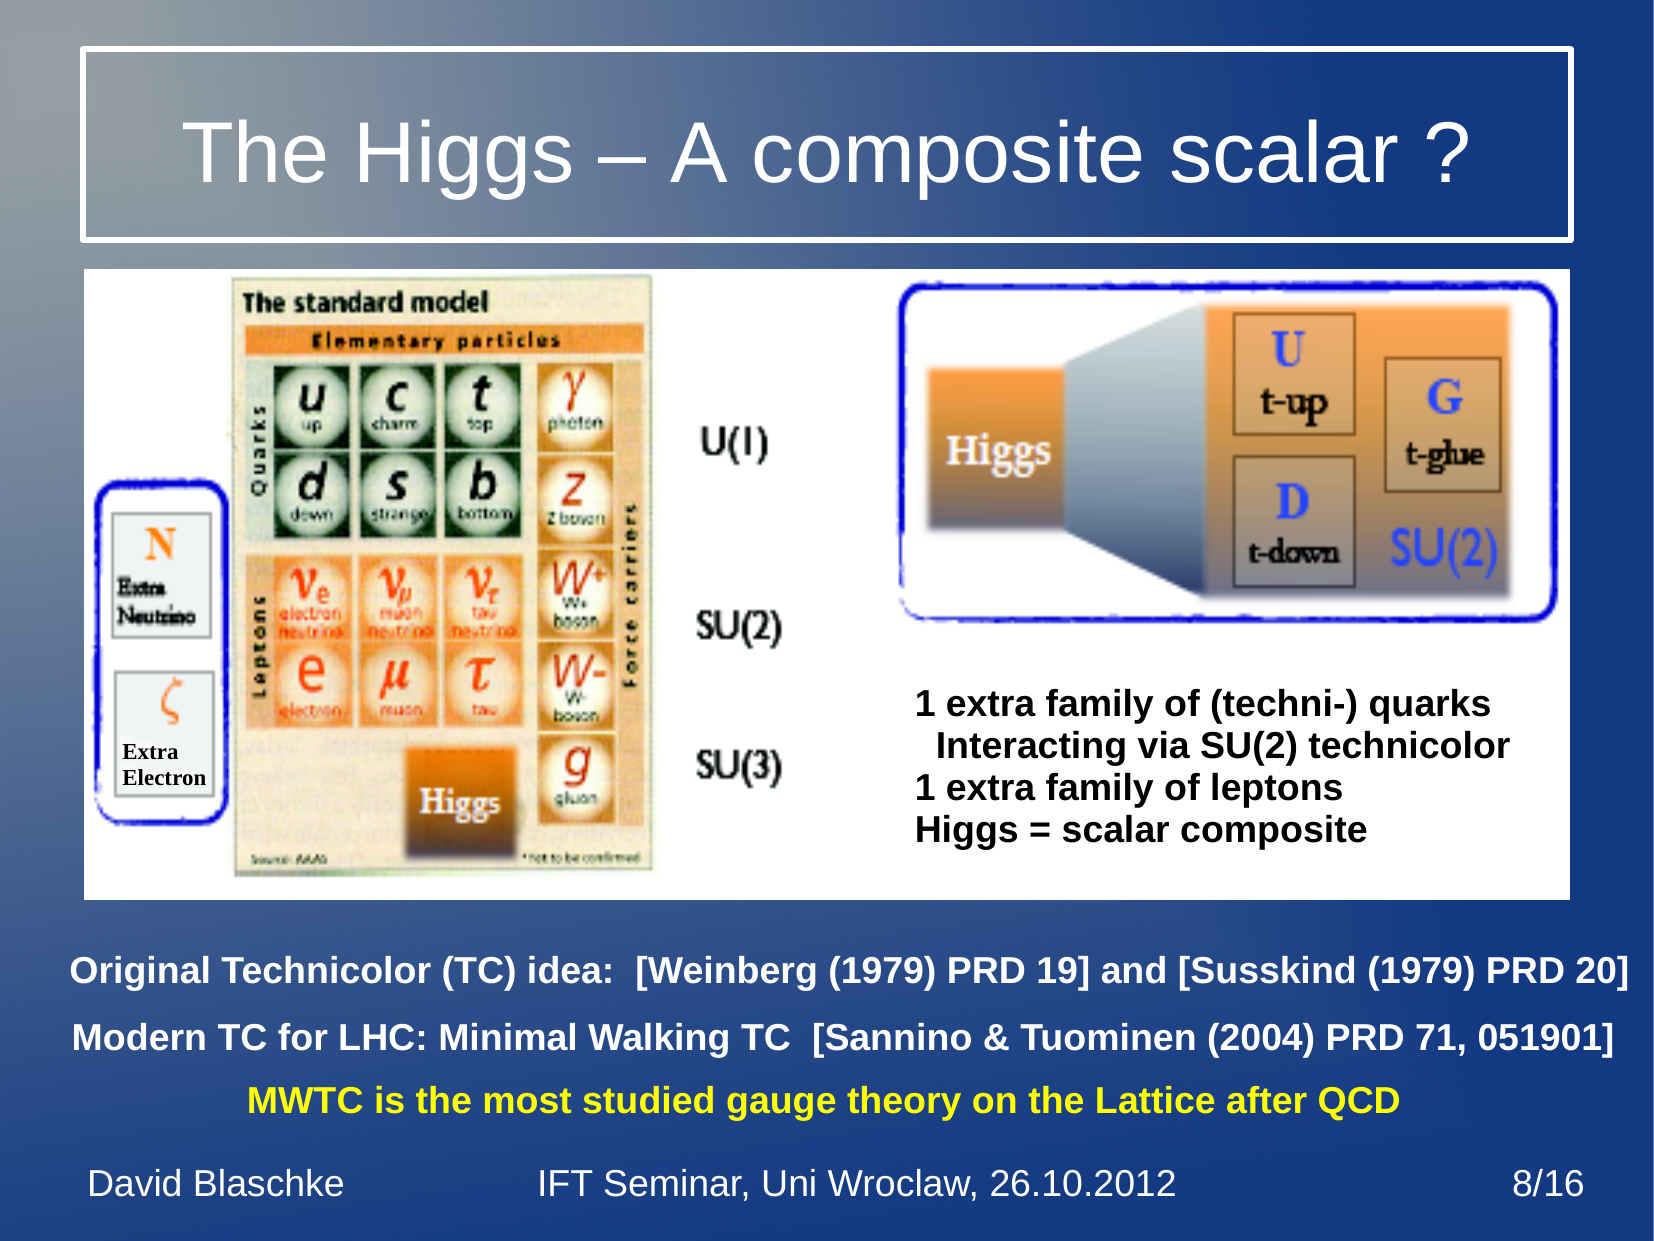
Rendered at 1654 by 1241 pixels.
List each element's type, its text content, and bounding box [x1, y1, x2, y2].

title The Higgs – A composite scalar ? [86, 52, 1568, 237]
picture [0, 0, 1654, 1241]
text_box David Blaschke IFT Seminar, Uni Wroclaw, 26.10.2012 8/16 [72, 1155, 1598, 1217]
text_box Original Technicolor (TC) idea: [Weinberg (1979) PRD 19] and [Susskind (1979) PRD 20] [54, 942, 1652, 1006]
text_box Modern TC for LHC: Minimal Walking TC [Sannino & Tuominen (2004) PRD 71, 051901] [56, 1008, 1654, 1072]
text_box Extra Electron [107, 731, 222, 808]
text_box 1 extra family of (techni-) quarks Interacting via SU(2) technicolor 1 extra family of leptons Higgs = scalar composite [900, 675, 1527, 884]
title The Higgs – A composite scalar ? [82, 243, 1571, 257]
text_box MWTC is the most studied gauge theory on the Lattice after QCD [64, 1071, 1576, 1136]
